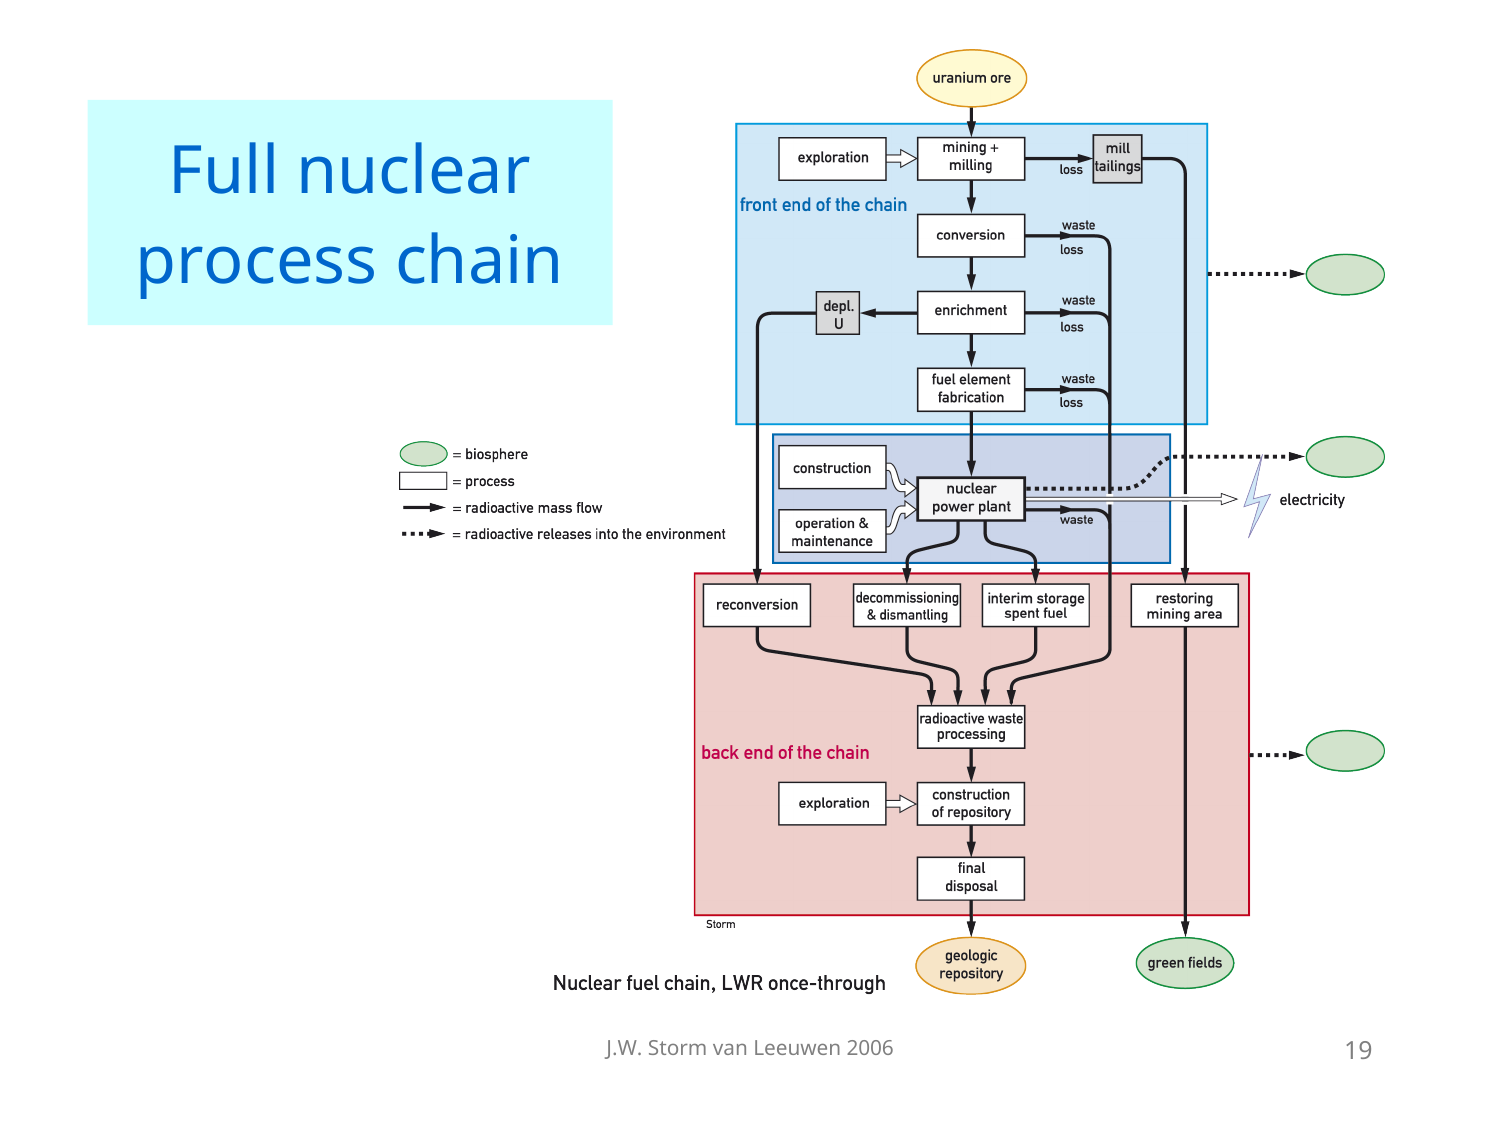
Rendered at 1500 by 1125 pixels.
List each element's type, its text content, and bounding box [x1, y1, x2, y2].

title Full nuclear process chain [87, 99, 399, 326]
picture [399, 49, 1385, 995]
